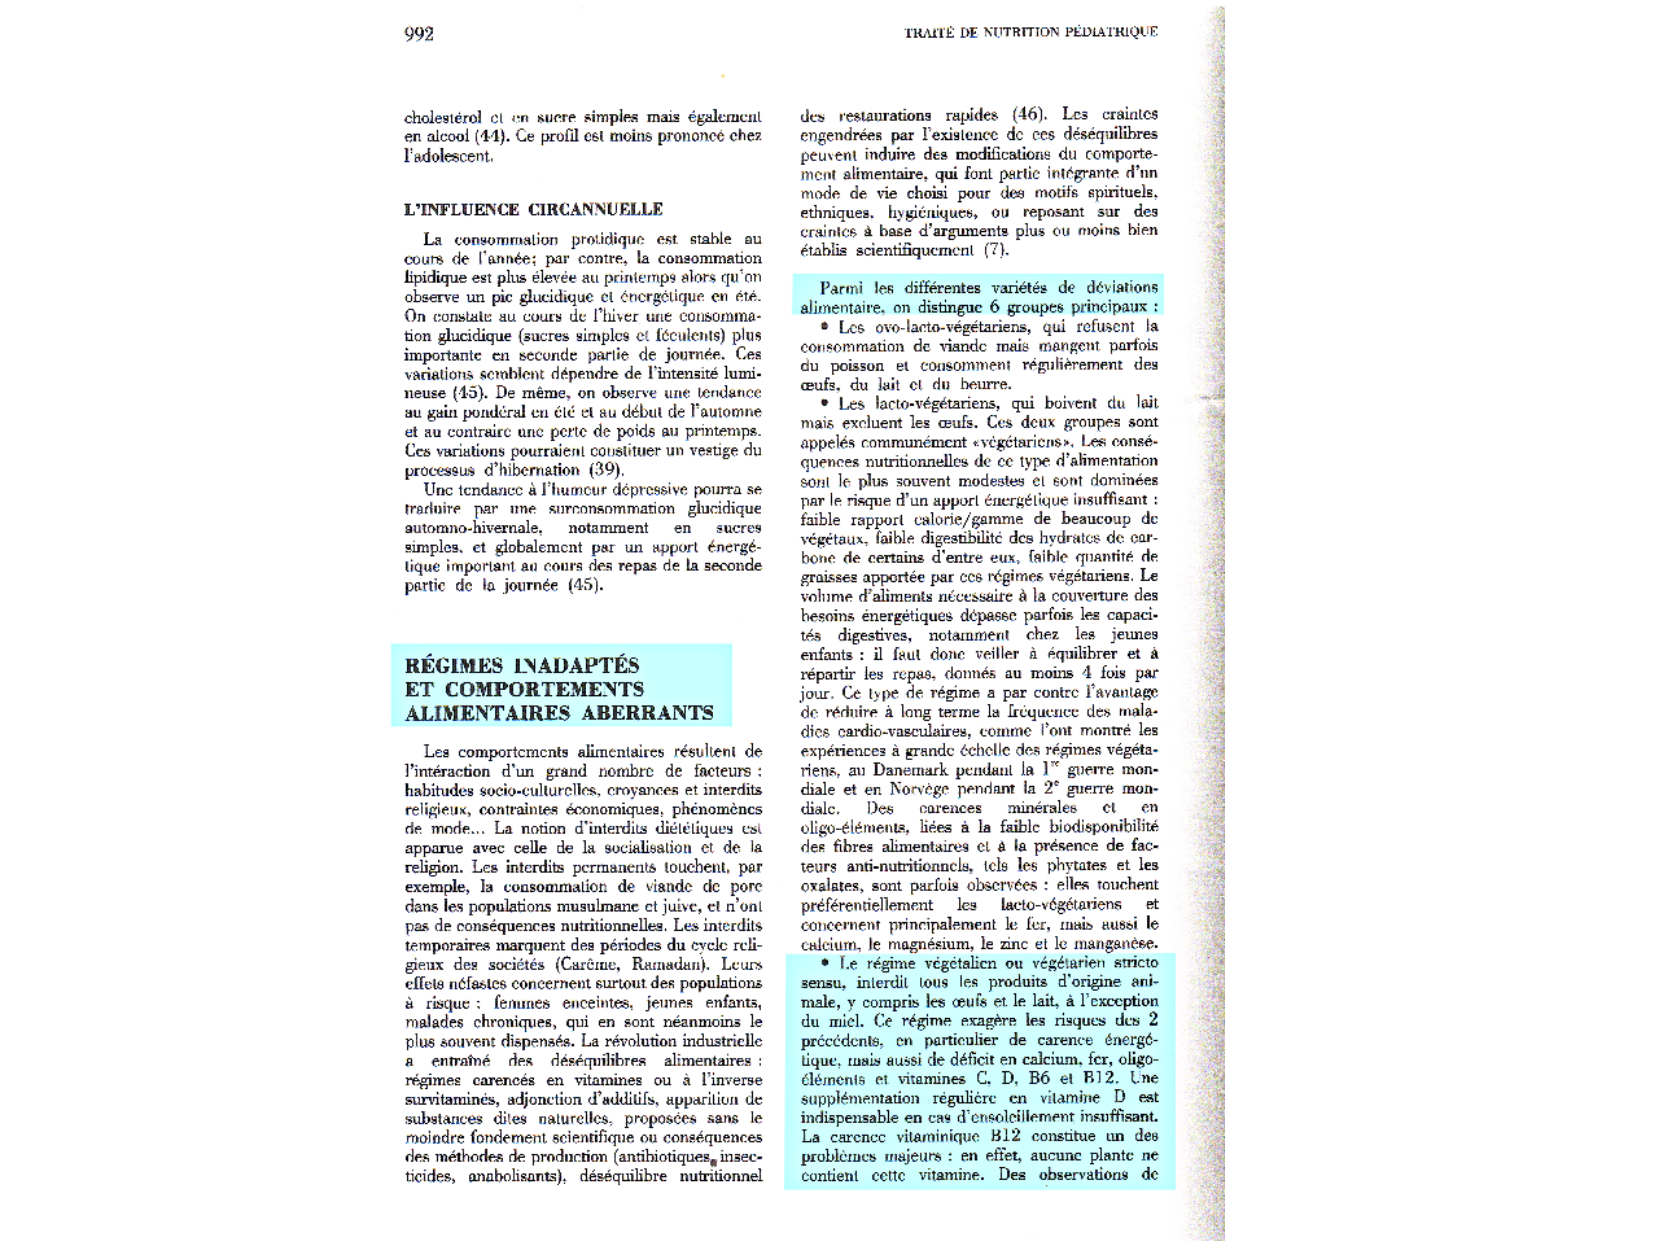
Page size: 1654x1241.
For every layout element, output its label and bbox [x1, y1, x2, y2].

picture [354, 0, 1225, 1241]
